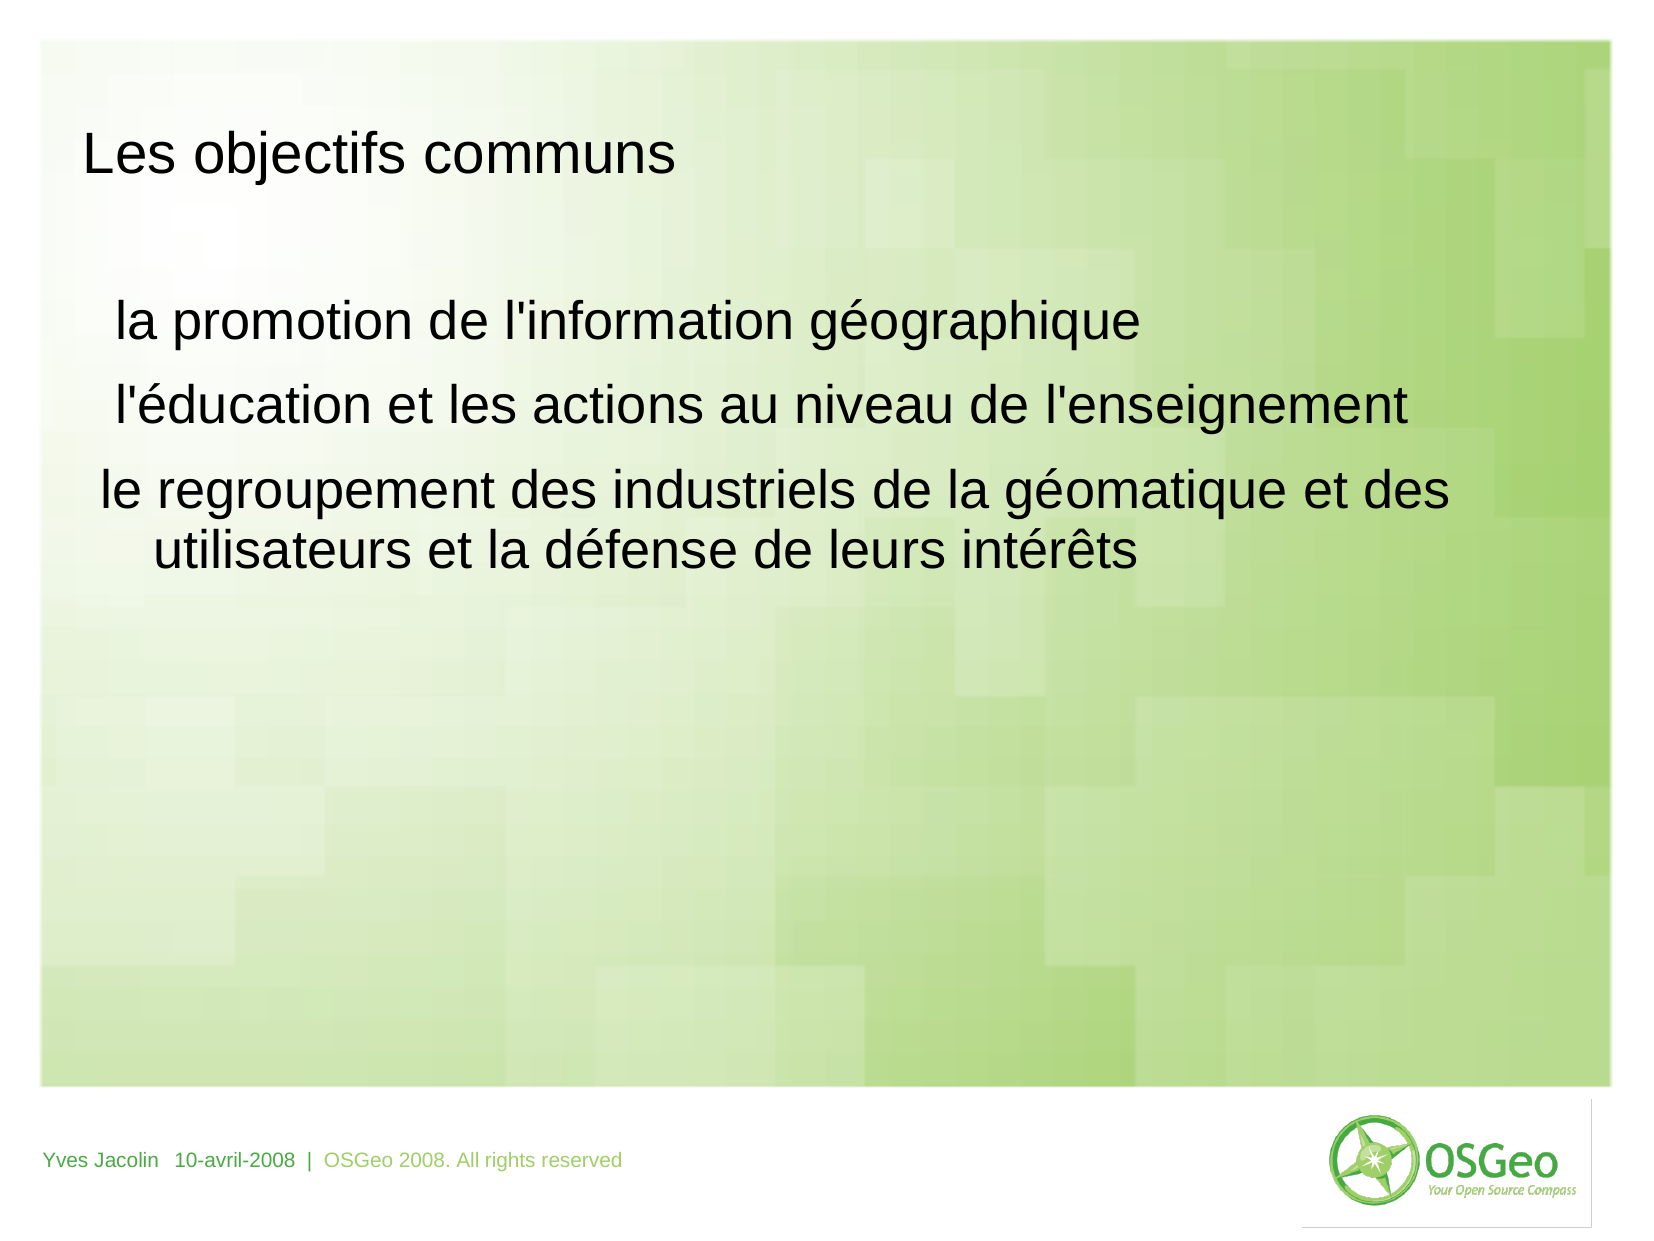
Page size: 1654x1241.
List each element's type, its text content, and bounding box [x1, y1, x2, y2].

title Les objectifs communs [82, 49, 1571, 257]
picture [0, 1, 1654, 1239]
list la promotion de l'information géographique l'éducation et les actions au niveau de l'enseignement le regroupement des industriels de la géomatique et des utilisateurs et la défense de leurs intérêts [82, 290, 1571, 1109]
